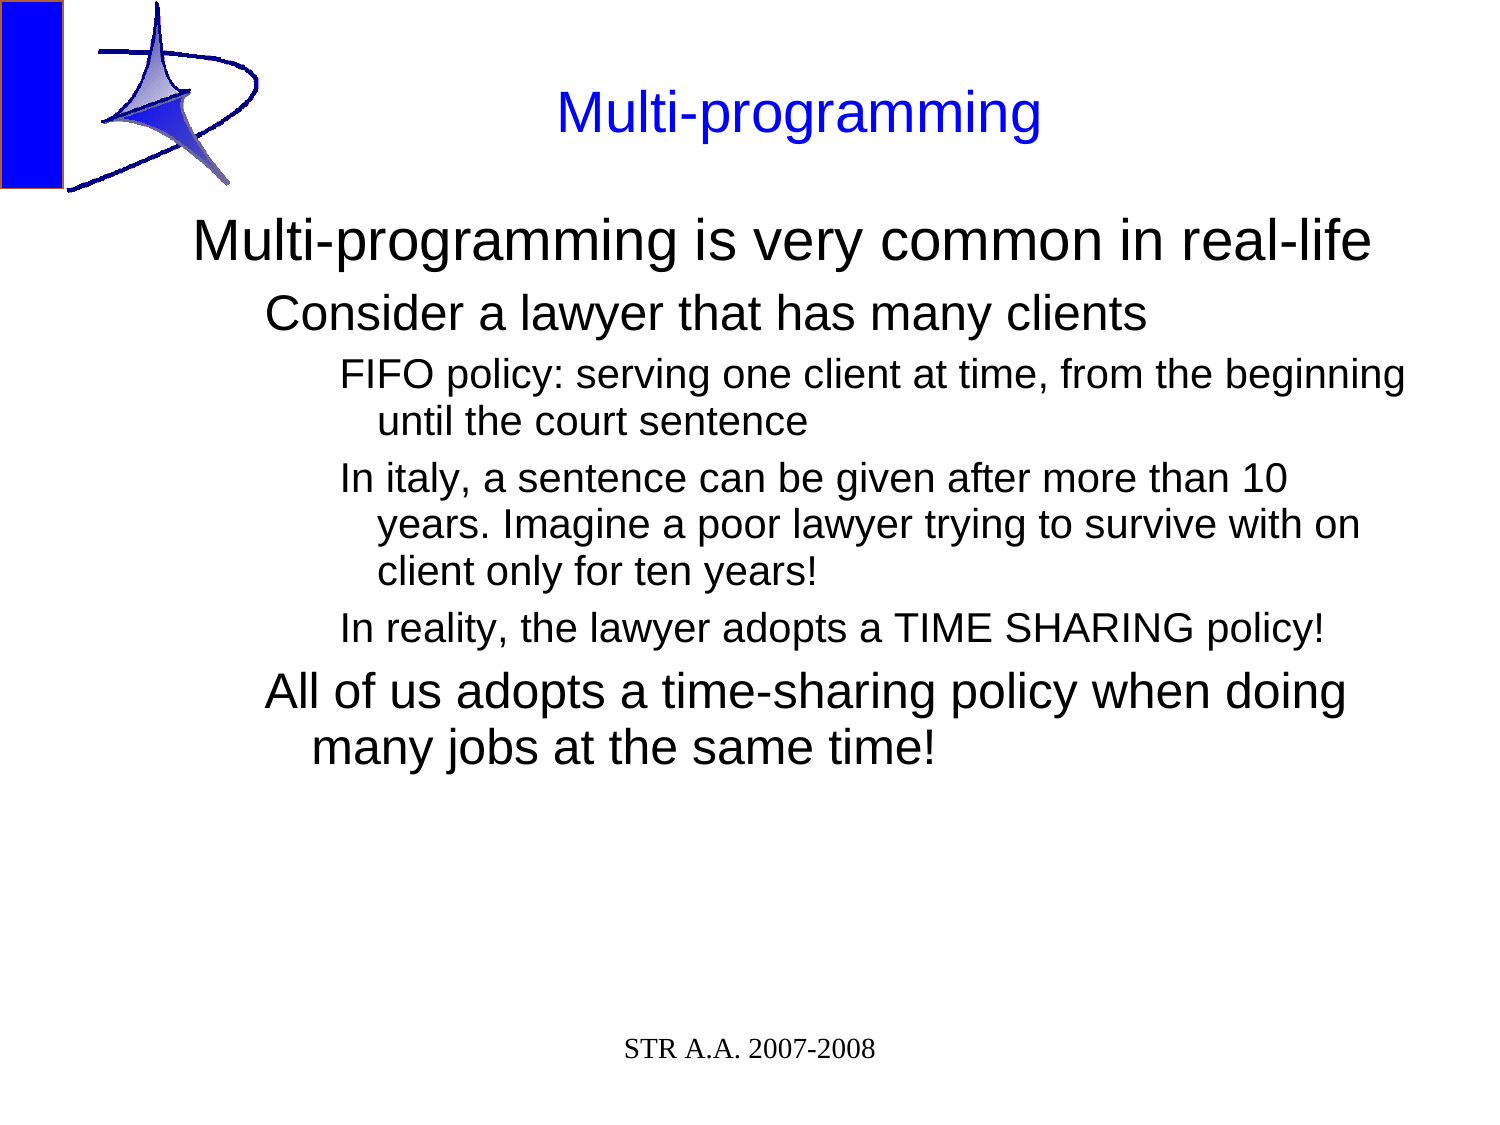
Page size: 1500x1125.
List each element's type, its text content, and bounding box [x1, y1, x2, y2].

picture [62, 0, 263, 197]
title Multi-programming [174, 61, 1425, 164]
list Multi-programming is very common in real-life Consider a lawyer that has many clients FIFO policy: serving one client at time, from the beginning until the court sentence In italy, a sentence can be given after more than 10 years. Imagine a poor lawyer trying to survive with on client only for ten years! In reality, the lawyer adopts a TIME SHARING policy! All of us adopts a time-sharing policy when doing many jobs at the same time! [174, 199, 1425, 963]
